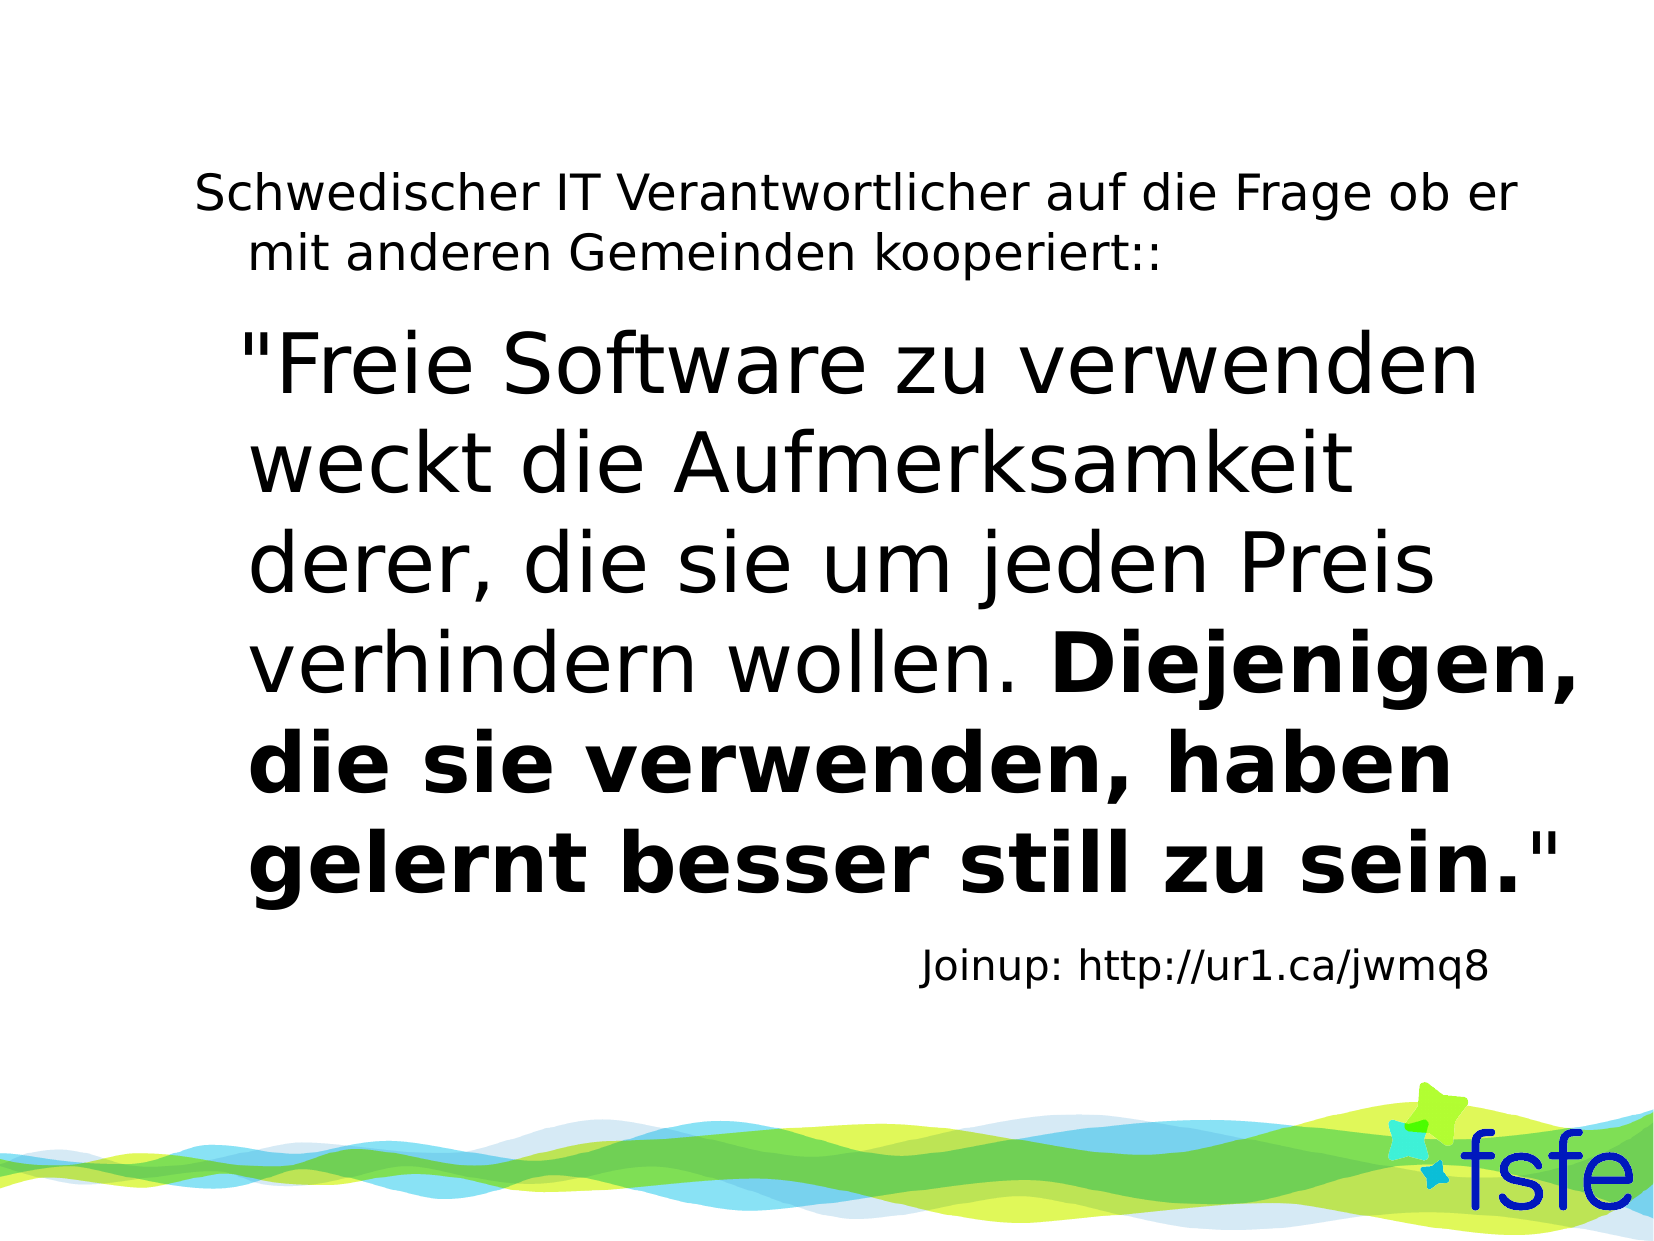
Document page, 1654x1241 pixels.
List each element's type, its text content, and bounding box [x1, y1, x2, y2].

list Schwedischer IT Verantwortlicher auf die Frage ob er mit anderen Gemeinden kooperiert:: "Freie Software zu verwenden weckt die Aufmerksamkeit derer, die sie um jeden Preis verhindern wollen. Diejenigen, die sie verwenden, haben gelernt besser still zu sein." Joinup: http://ur1.ca/jwmq8 [106, 70, 1595, 1093]
text_box [82, 1129, 468, 1216]
picture [0, 1081, 1654, 1241]
text_box [565, 1129, 1090, 1216]
